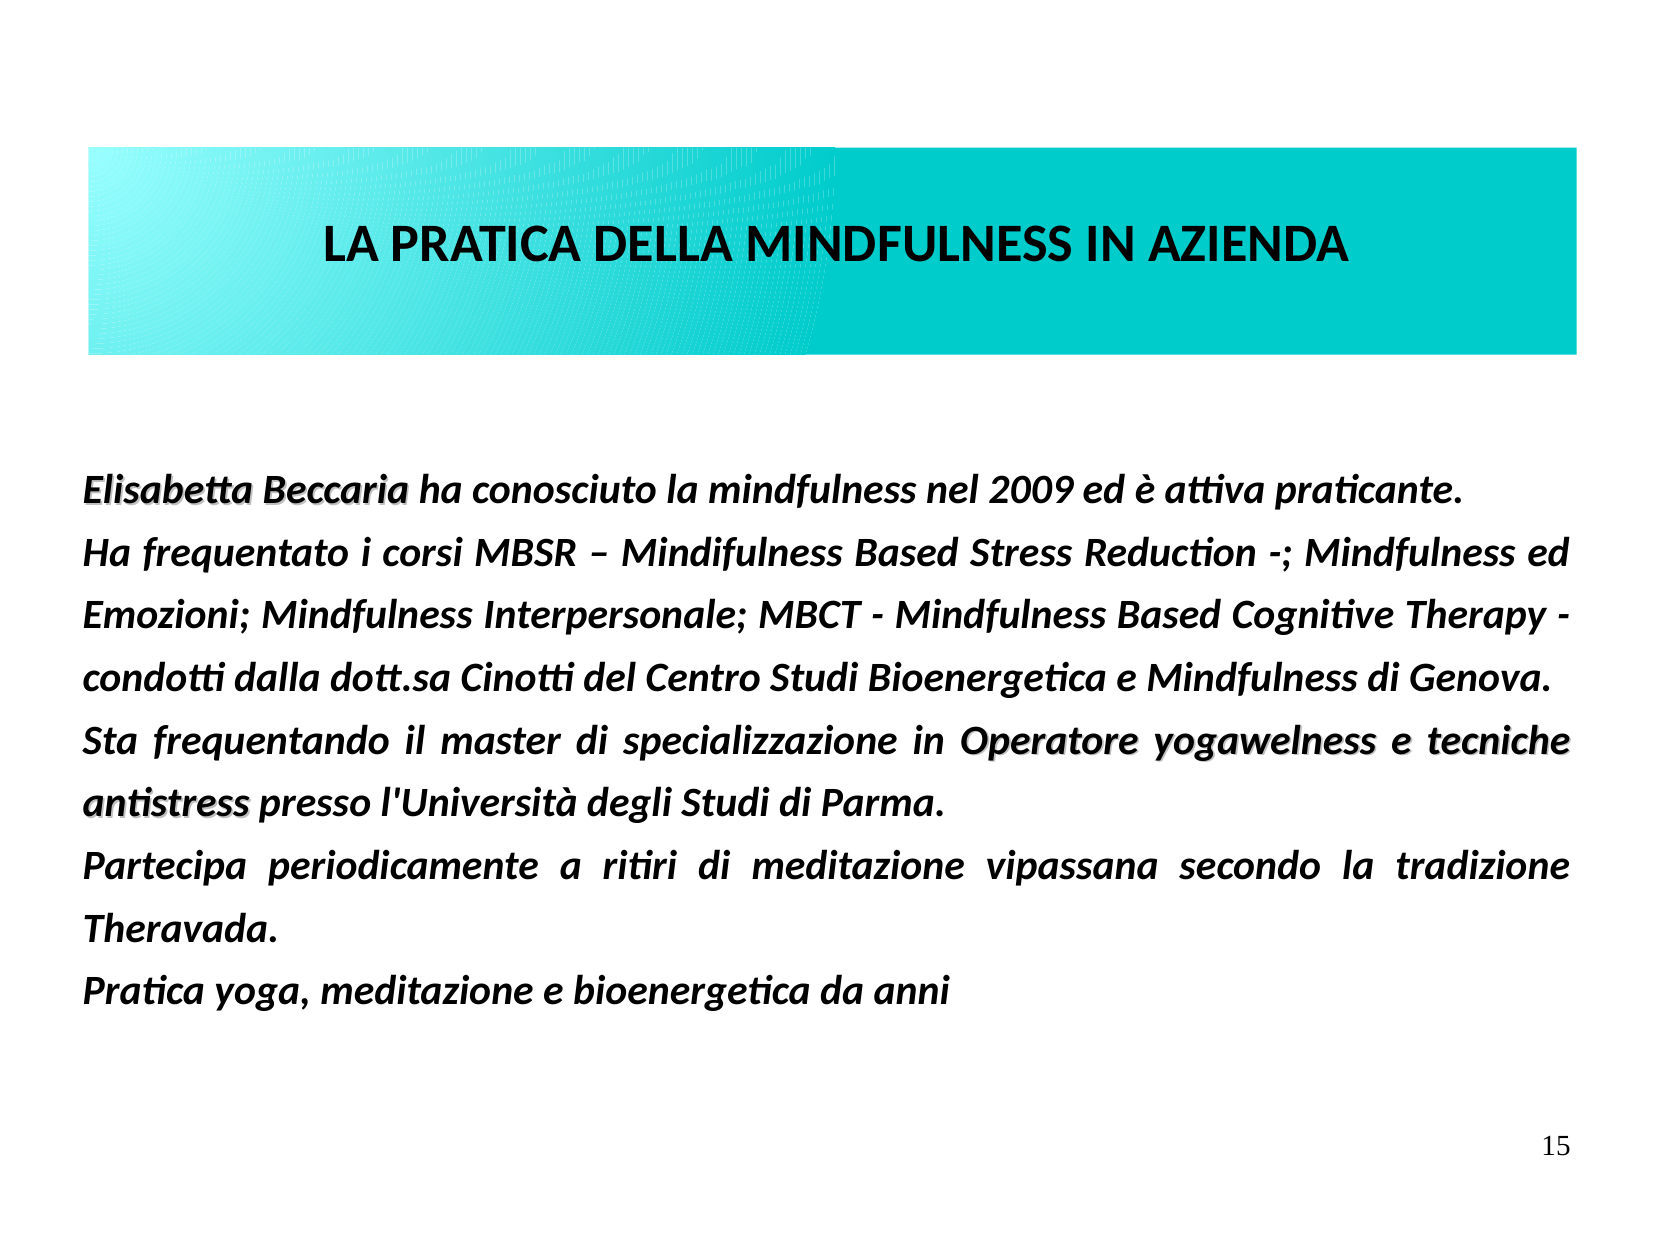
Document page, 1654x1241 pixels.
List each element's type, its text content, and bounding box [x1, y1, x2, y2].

subtitle Elisabetta Beccaria ha conosciuto la mindfulness nel 2009 ed è attiva praticante. Ha frequentato i corsi MBSR – Mindifulness Based Stress Reduction -; Mindfulness ed Emozioni; Mindfulness Interpersonale; MBCT - Mindfulness Based Cognitive Therapy - condotti dalla dott.sa Cinotti del Centro Studi Bioenergetica e Mindfulness di Genova. Sta frequentando il master di specializzazione in Operatore yogawelness e tecniche antistress presso l'Università degli Studi di Parma. Partecipa periodicamente a ritiri di meditazione vipassana secondo la tradizione Theravada. Pratica yoga, meditazione e bioenergetica da anni [82, 203, 1571, 1097]
title LA PRATICA DELLA MINDFULNESS IN AZIENDA [88, 147, 1577, 355]
